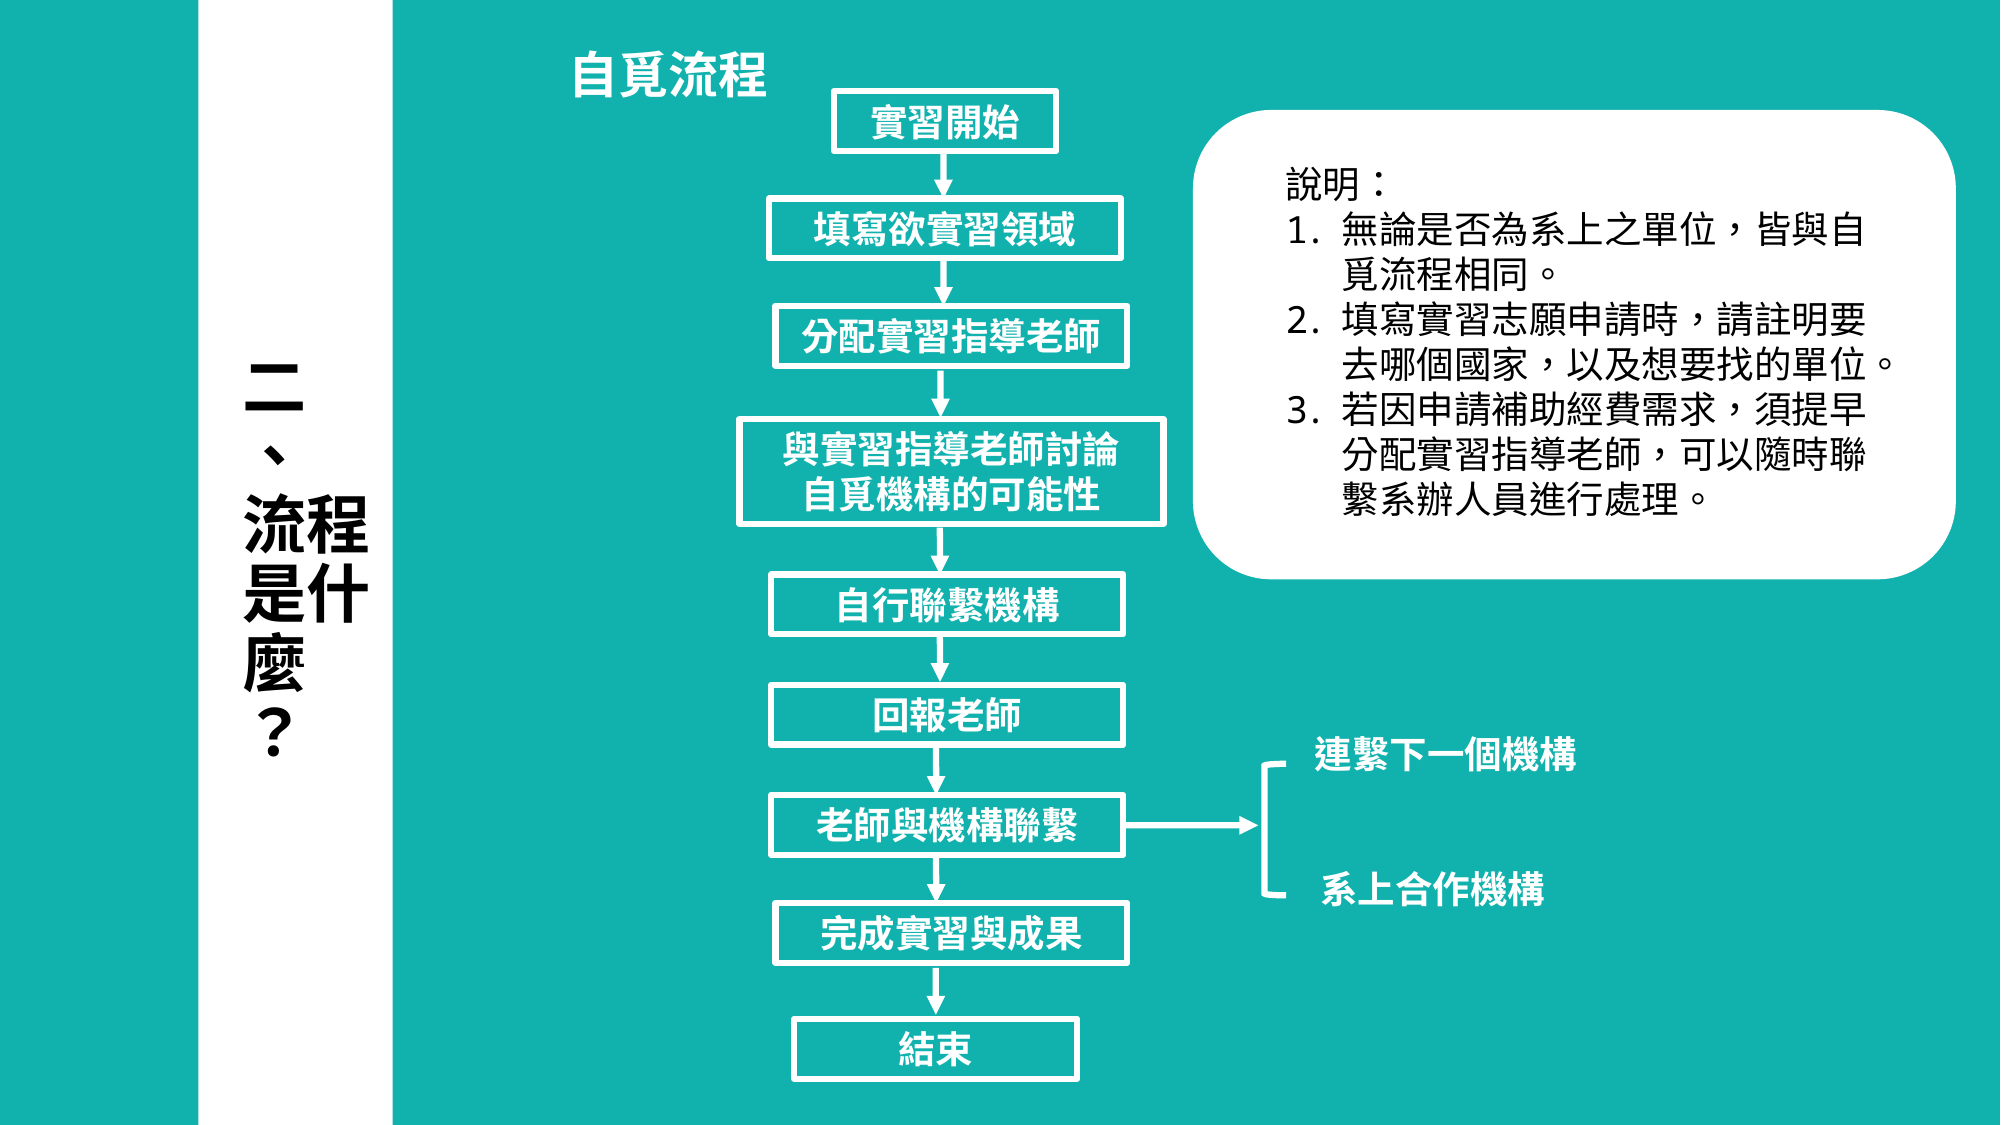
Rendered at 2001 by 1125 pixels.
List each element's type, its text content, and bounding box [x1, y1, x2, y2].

text_box [198, 0, 393, 1125]
text_box 系上合作機構 [1305, 858, 1598, 919]
text_box 回報老師 [771, 684, 1124, 745]
text_box 完成實習與成果 [775, 903, 1128, 963]
text_box 自行聯繫機構 [771, 574, 1124, 635]
text_box [1192, 109, 1956, 580]
text_box 實習開始 [833, 91, 1057, 151]
picture [393, 0, 2000, 1125]
picture [0, 0, 198, 1125]
title 二 、 流程是什麼 ？ [227, 286, 388, 839]
text_box 填寫欲實習領域 [768, 198, 1121, 259]
text_box 結束 [794, 1018, 1078, 1079]
text_box 老師與機構聯繫 [771, 794, 1124, 855]
text_box 連繫下一個機構 [1300, 723, 1593, 784]
text_box 說明： 無論是否為系上之單位，皆與自覓流程相同。 填寫實習志願申請時，請註明要去哪個國家，以及想要找的單位。 若因申請補助經費需求，須提早分配實習指導老師，可以隨時聯繫系辦人員進行處理。 [1270, 153, 1915, 529]
text_box 分配實習指導老師 [775, 305, 1128, 366]
text_box 自覓流程 [553, 35, 847, 111]
text_box 與實習指導老師討論 自覓機構的可能性 [739, 418, 1164, 524]
